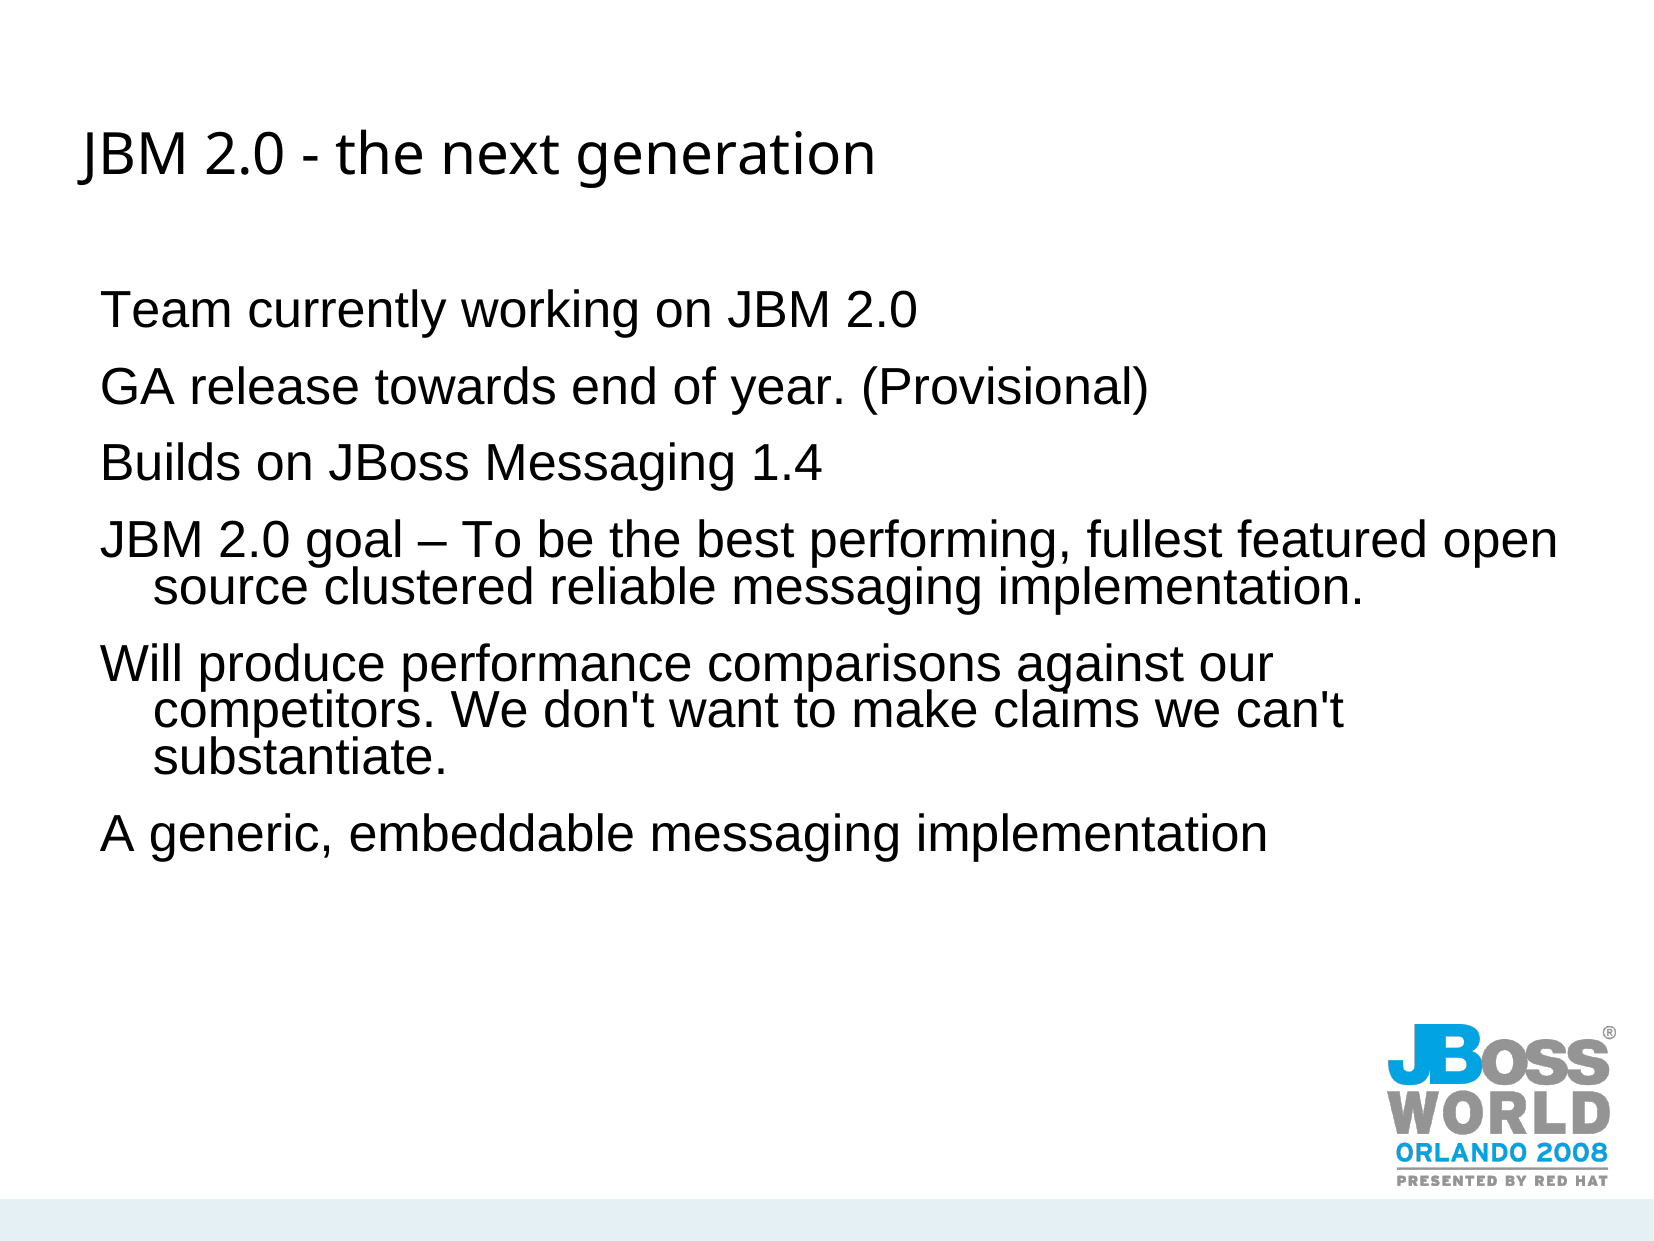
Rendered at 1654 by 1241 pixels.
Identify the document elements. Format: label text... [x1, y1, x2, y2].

title JBM 2.0 - the next generation [82, 56, 1571, 249]
picture [0, 1199, 1654, 1241]
picture [1387, 1024, 1616, 1186]
list Team currently working on JBM 2.0 GA release towards end of year. (Provisional) Builds on JBoss Messaging 1.4 JBM 2.0 goal – To be the best performing, fullest featured open source clustered reliable messaging implementation. Will produce performance comparisons against our competitors. We don't want to make claims we can't substantiate. A generic, embeddable messaging implementation [82, 290, 1571, 1094]
